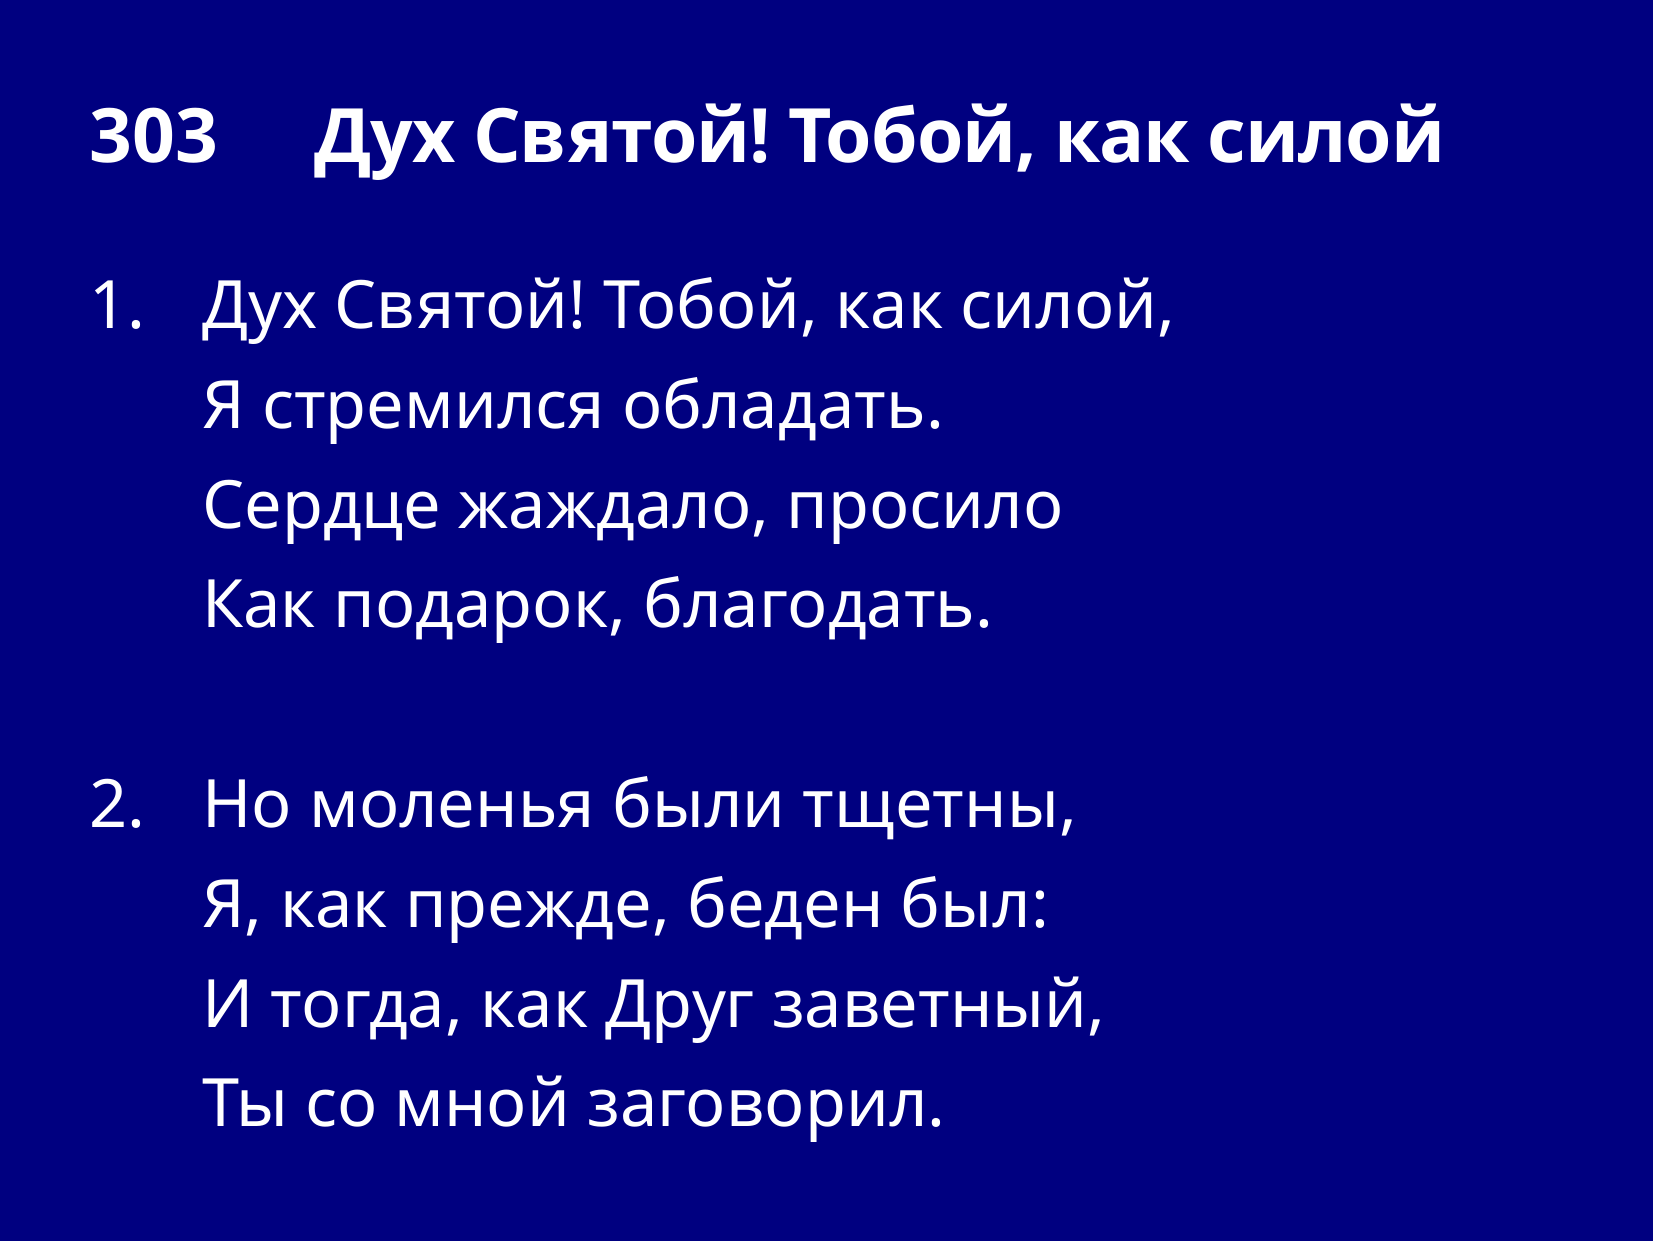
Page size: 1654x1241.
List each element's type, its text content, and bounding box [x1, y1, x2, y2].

text_box 303 Дух Святой! Тобой, как силой [75, 75, 1653, 188]
text_box 1. Дух Святой! Тобой, как силой, Я стремился обладать. Сердце жаждало, просило Как подарок, благодать. 2. Но моленья были тщетны, Я, как прежде, беден был: И тогда, как Друг заветный, Ты со мной заговорил. [75, 188, 1576, 1163]
